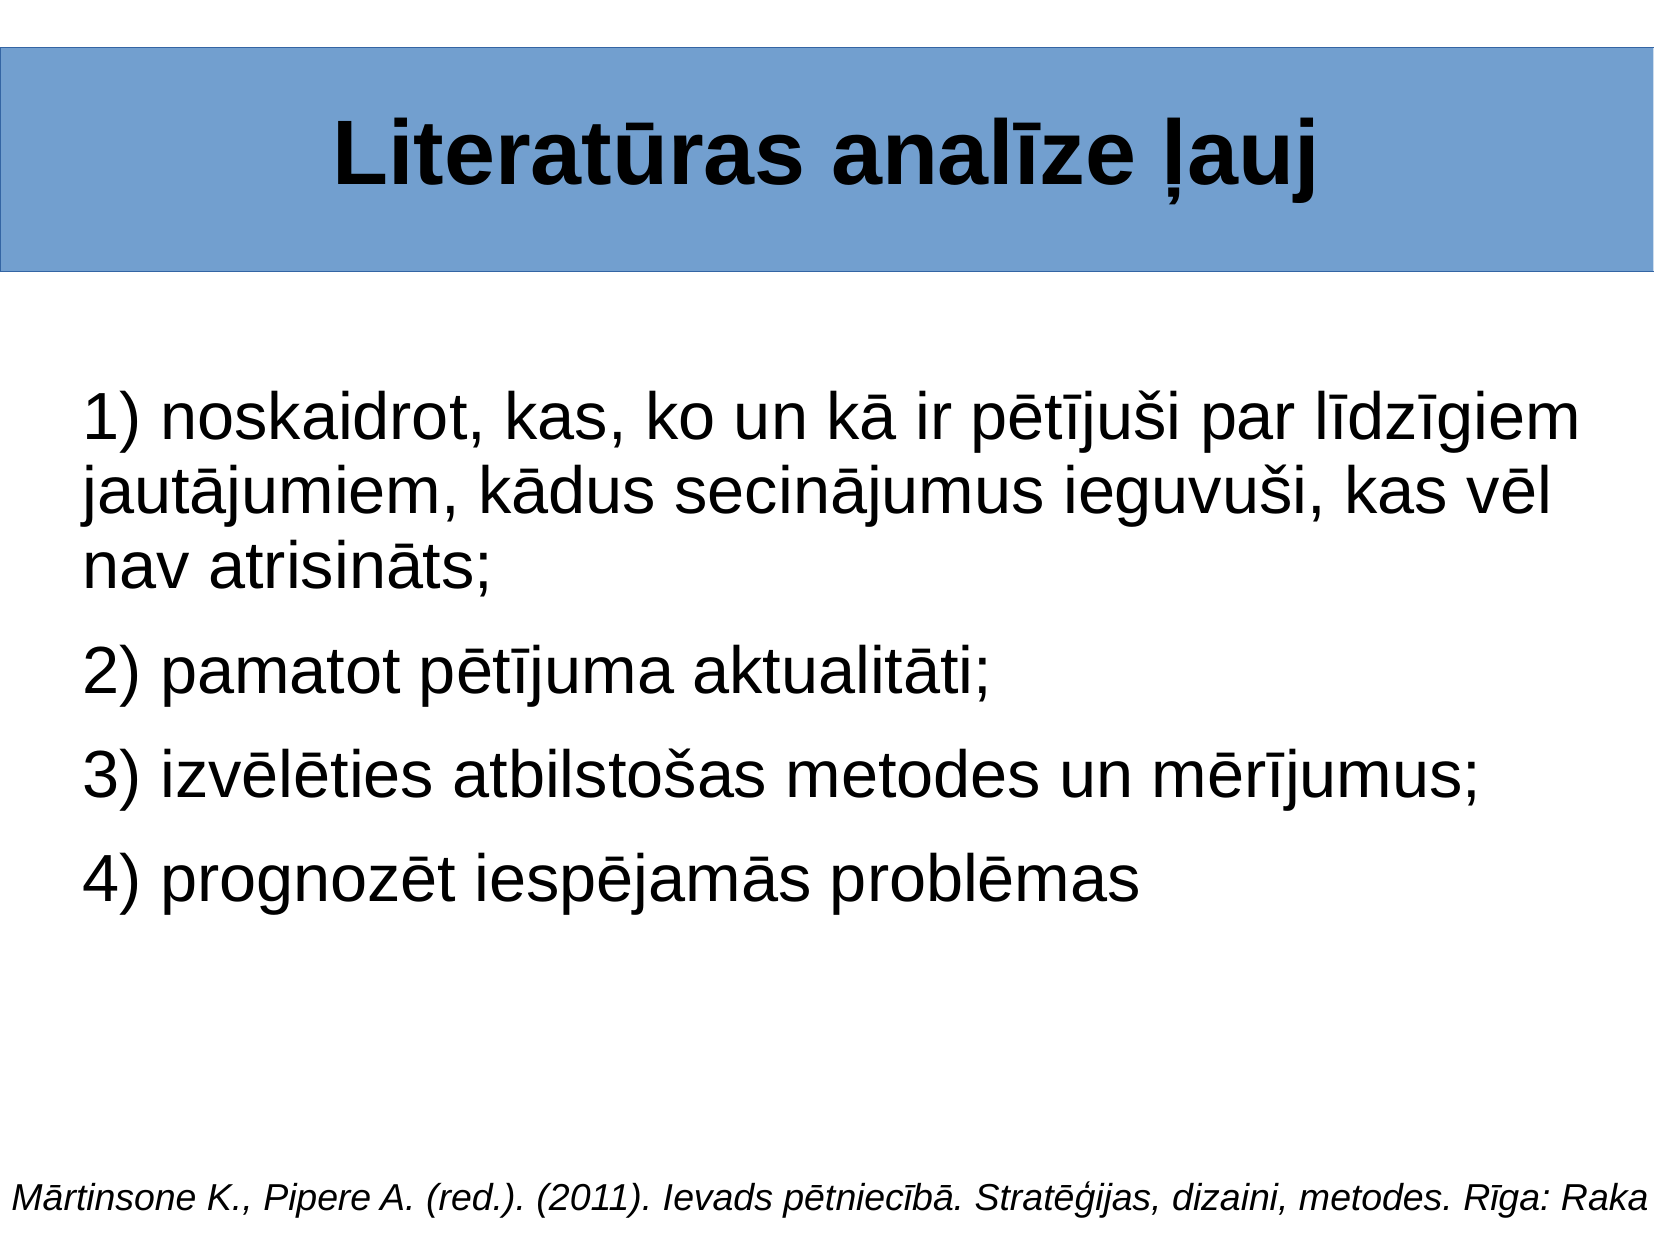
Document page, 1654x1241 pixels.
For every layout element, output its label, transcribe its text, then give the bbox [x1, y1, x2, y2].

text_box [0, 47, 1654, 272]
title Literatūras analīze ļauj [82, 49, 1571, 257]
text_box Mārtinsone K., Pipere A. (red.). (2011). Ievads pētniecībā. Stratēģijas, dizaini, metodes. Rīga: Raka [0, 1169, 1654, 1227]
list 1) noskaidrot, kas, ko un kā ir pētījuši par līdzīgiem jautājumiem, kādus secinājumus ieguvuši, kas vēl nav atrisināts; 2) pamatot pētījuma aktualitāti; 3) izvēlēties atbilstošas metodes un mērījumus; 4) prognozēt iespējamās problēmas [82, 378, 1619, 1099]
